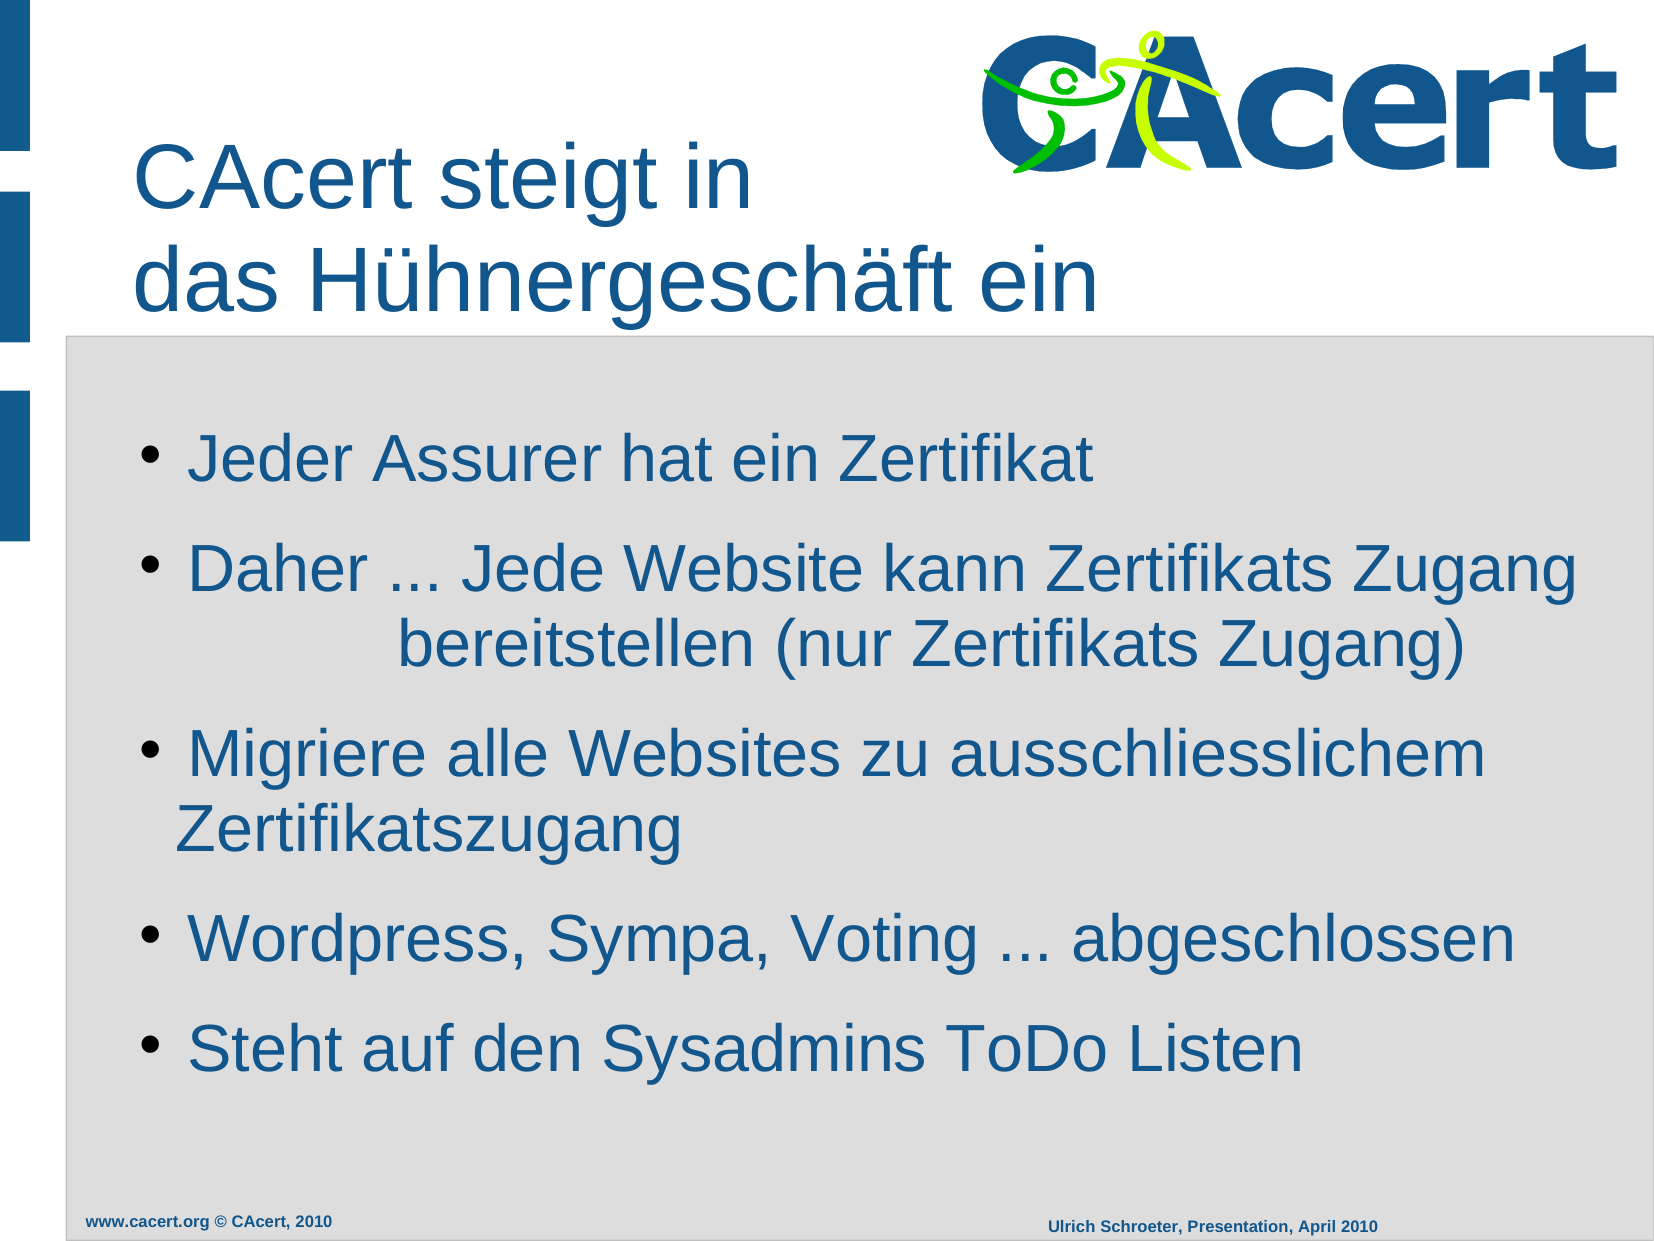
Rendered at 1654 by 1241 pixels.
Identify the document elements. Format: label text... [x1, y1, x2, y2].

text_box Jeder Assurer hat ein Zertifikat Daher ... Jede Website kann Zertifikats Zugang bereitstellen (nur Zertifikats Zugang) Migriere alle Websites zu ausschliesslichem Zertifikatszugang Wordpress, Sympa, Voting ... abgeschlossen Steht auf den Sysadmins ToDo Listen [124, 413, 1588, 1094]
text_box CAcert steigt in das Hühnergeschäft ein [118, 118, 1118, 339]
